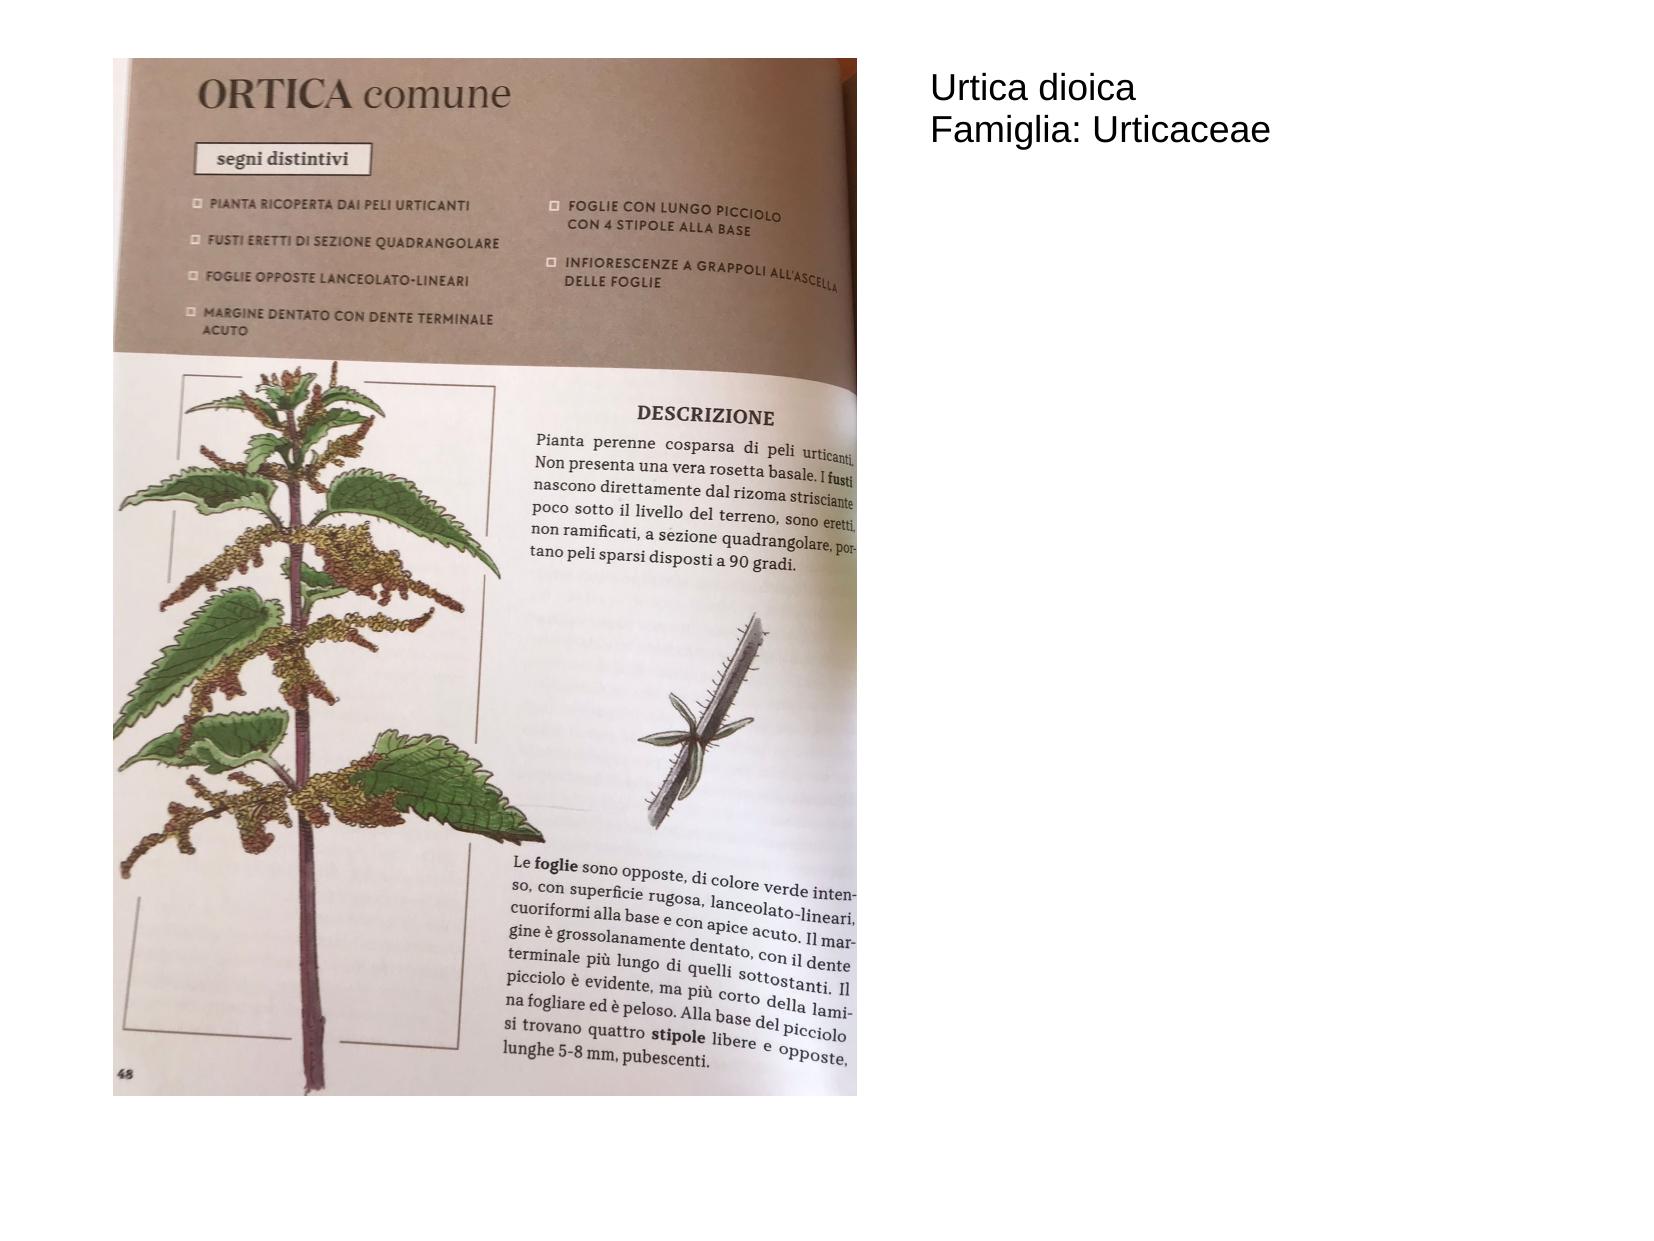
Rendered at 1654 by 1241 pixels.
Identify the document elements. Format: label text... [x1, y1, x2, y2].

text_box Urtica dioica Famiglia: Urticaceae [915, 59, 1595, 285]
picture [113, 58, 857, 1096]
